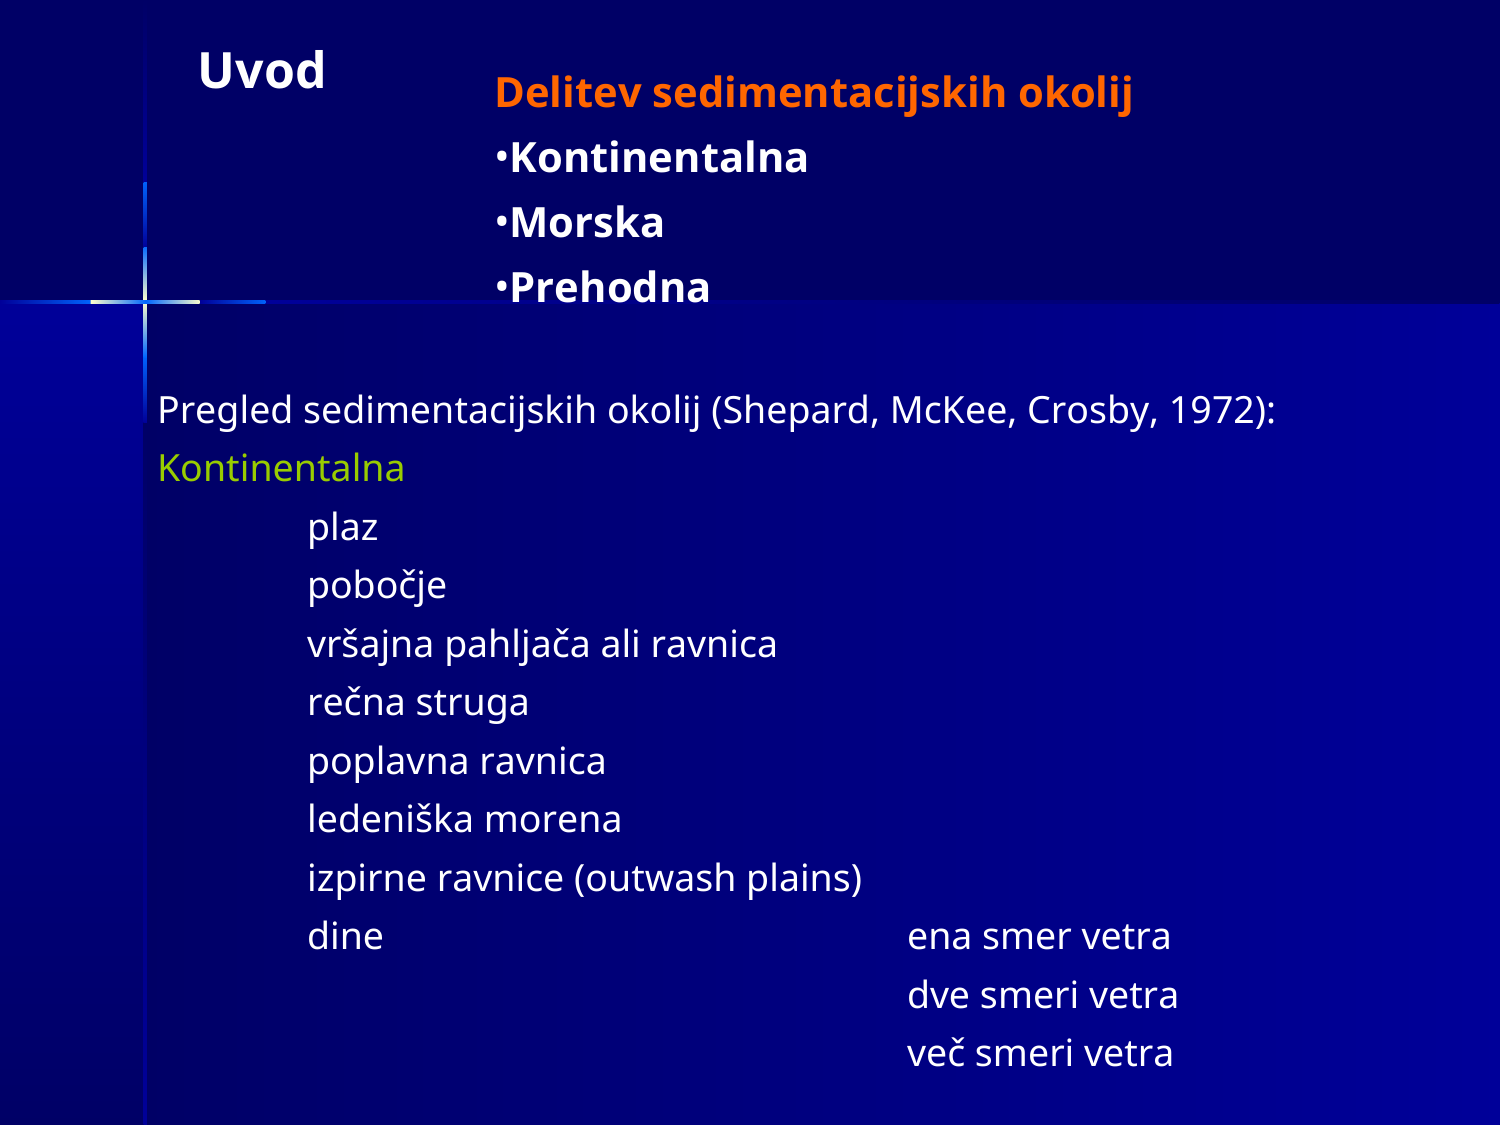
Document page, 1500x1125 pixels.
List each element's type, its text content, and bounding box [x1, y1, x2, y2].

text_box Pregled sedimentacijskih okolij (Shepard, McKee, Crosby, 1972): Kontinentalna plaz pobočje vršajna pahljača ali ravnica rečna struga poplavna ravnica ledeniška morena izpirne ravnice (outwash plains) dine ena smer vetra dve smeri vetra več smeri vetra [142, 364, 1293, 1125]
text_box Uvod [183, 30, 342, 107]
text_box Delitev sedimentacijskih okolij Kontinentalna Morska Prehodna [479, 42, 1150, 319]
